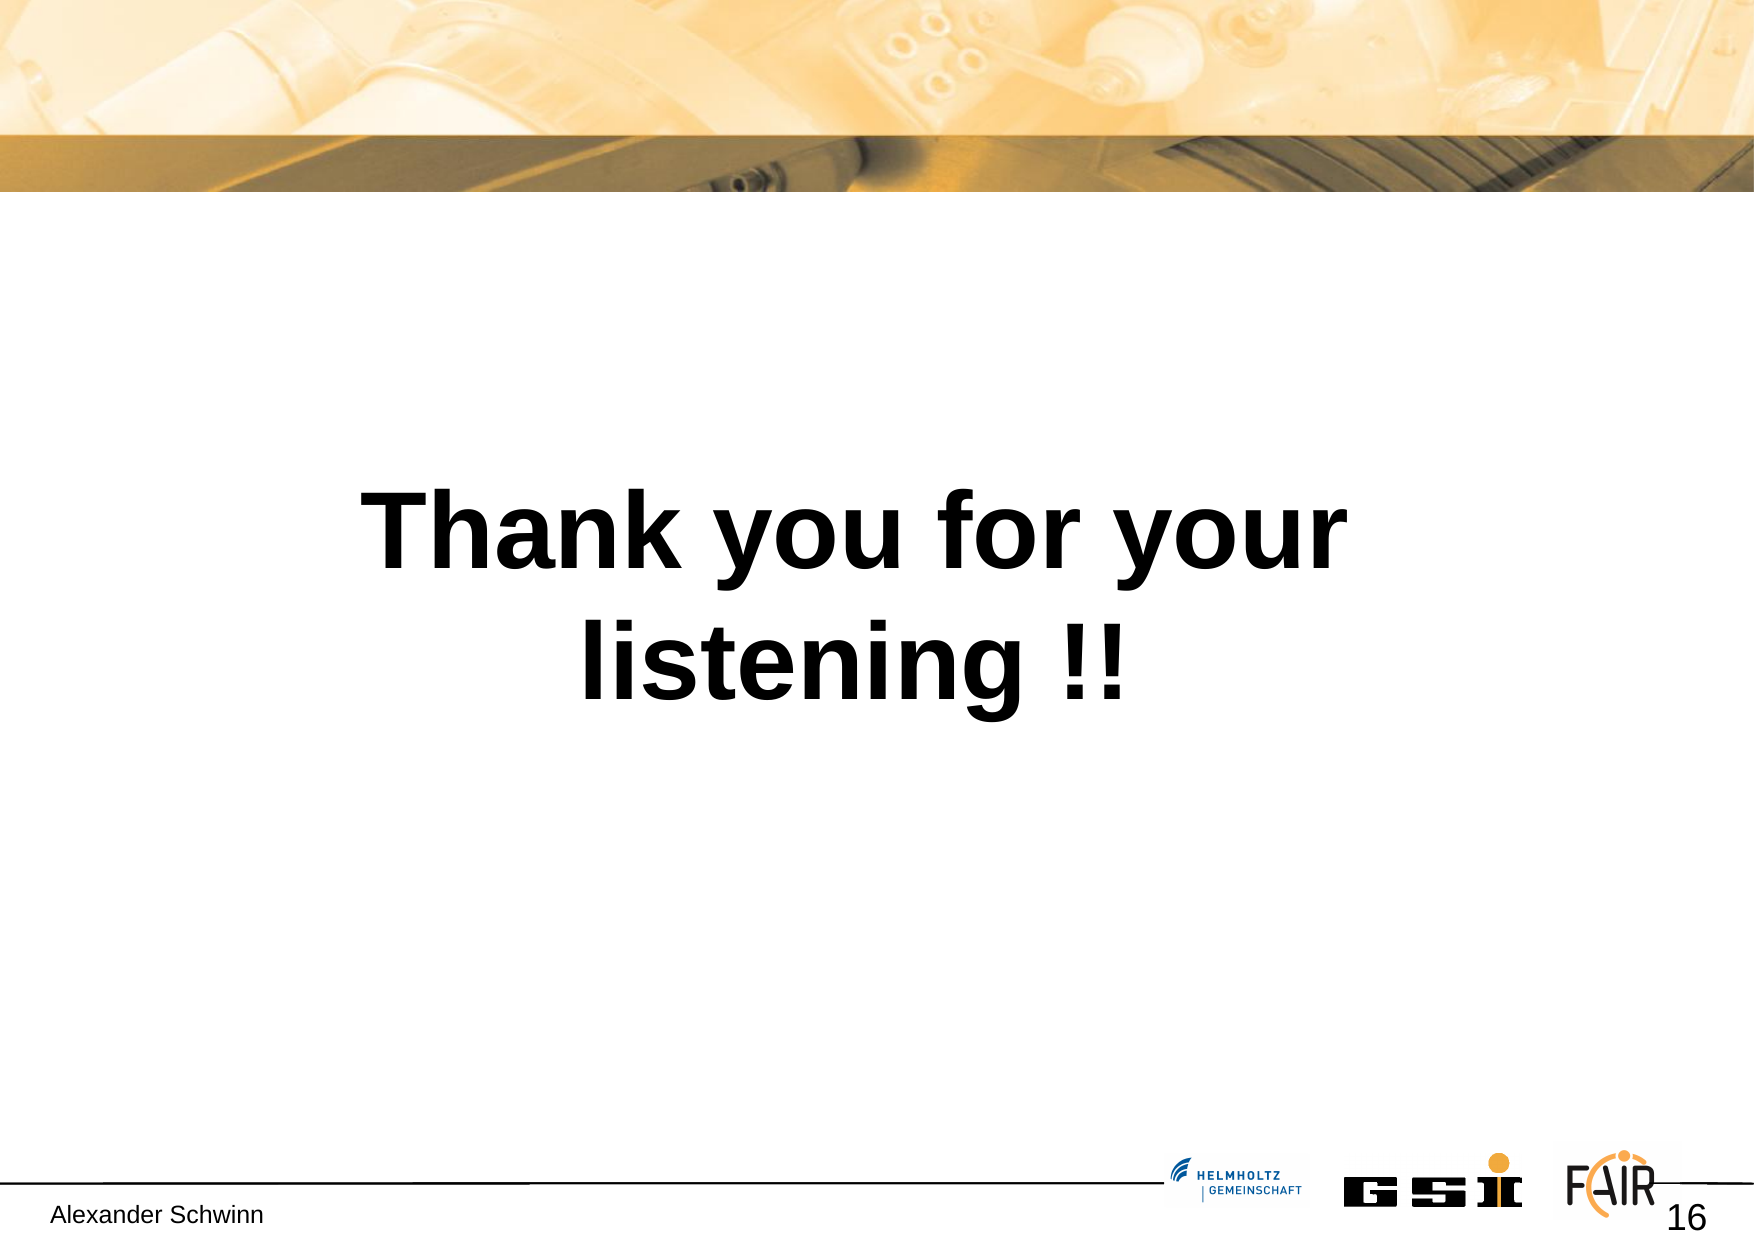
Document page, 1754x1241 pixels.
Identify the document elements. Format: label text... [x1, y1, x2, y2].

picture [1553, 1141, 1682, 1220]
title Thank you for your listening !! [150, 451, 1561, 730]
picture [1164, 1153, 1310, 1208]
picture [1344, 1153, 1522, 1207]
picture [0, 0, 1754, 193]
